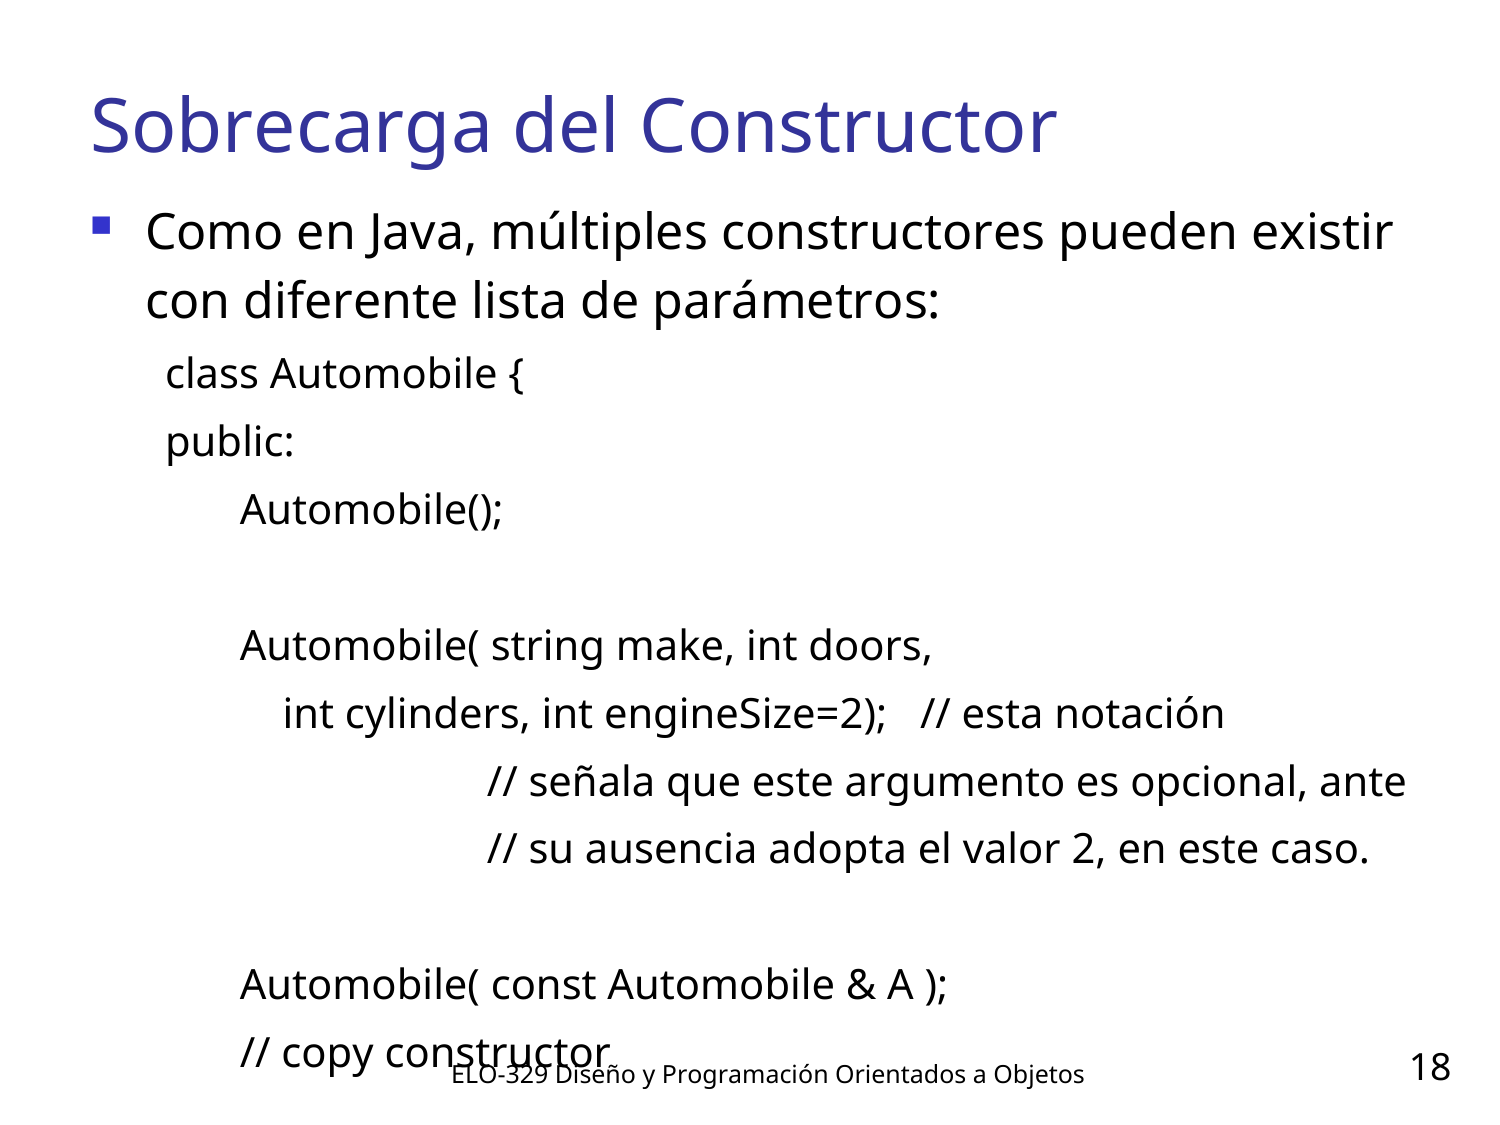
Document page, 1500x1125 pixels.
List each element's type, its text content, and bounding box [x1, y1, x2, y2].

title Sobrecarga del Constructor [75, 4, 1500, 183]
list Como en Java, múltiples constructores pueden existir con diferente lista de parámetros: class Automobile { public: Automobile(); Automobile( string make, int doors, int cylinders, int engineSize=2); // esta notación // señala que este argumento es opcional, ante // su ausencia adopta el valor 2, en este caso. Automobile( const Automobile & A ); // copy constructor [75, 187, 1462, 1008]
